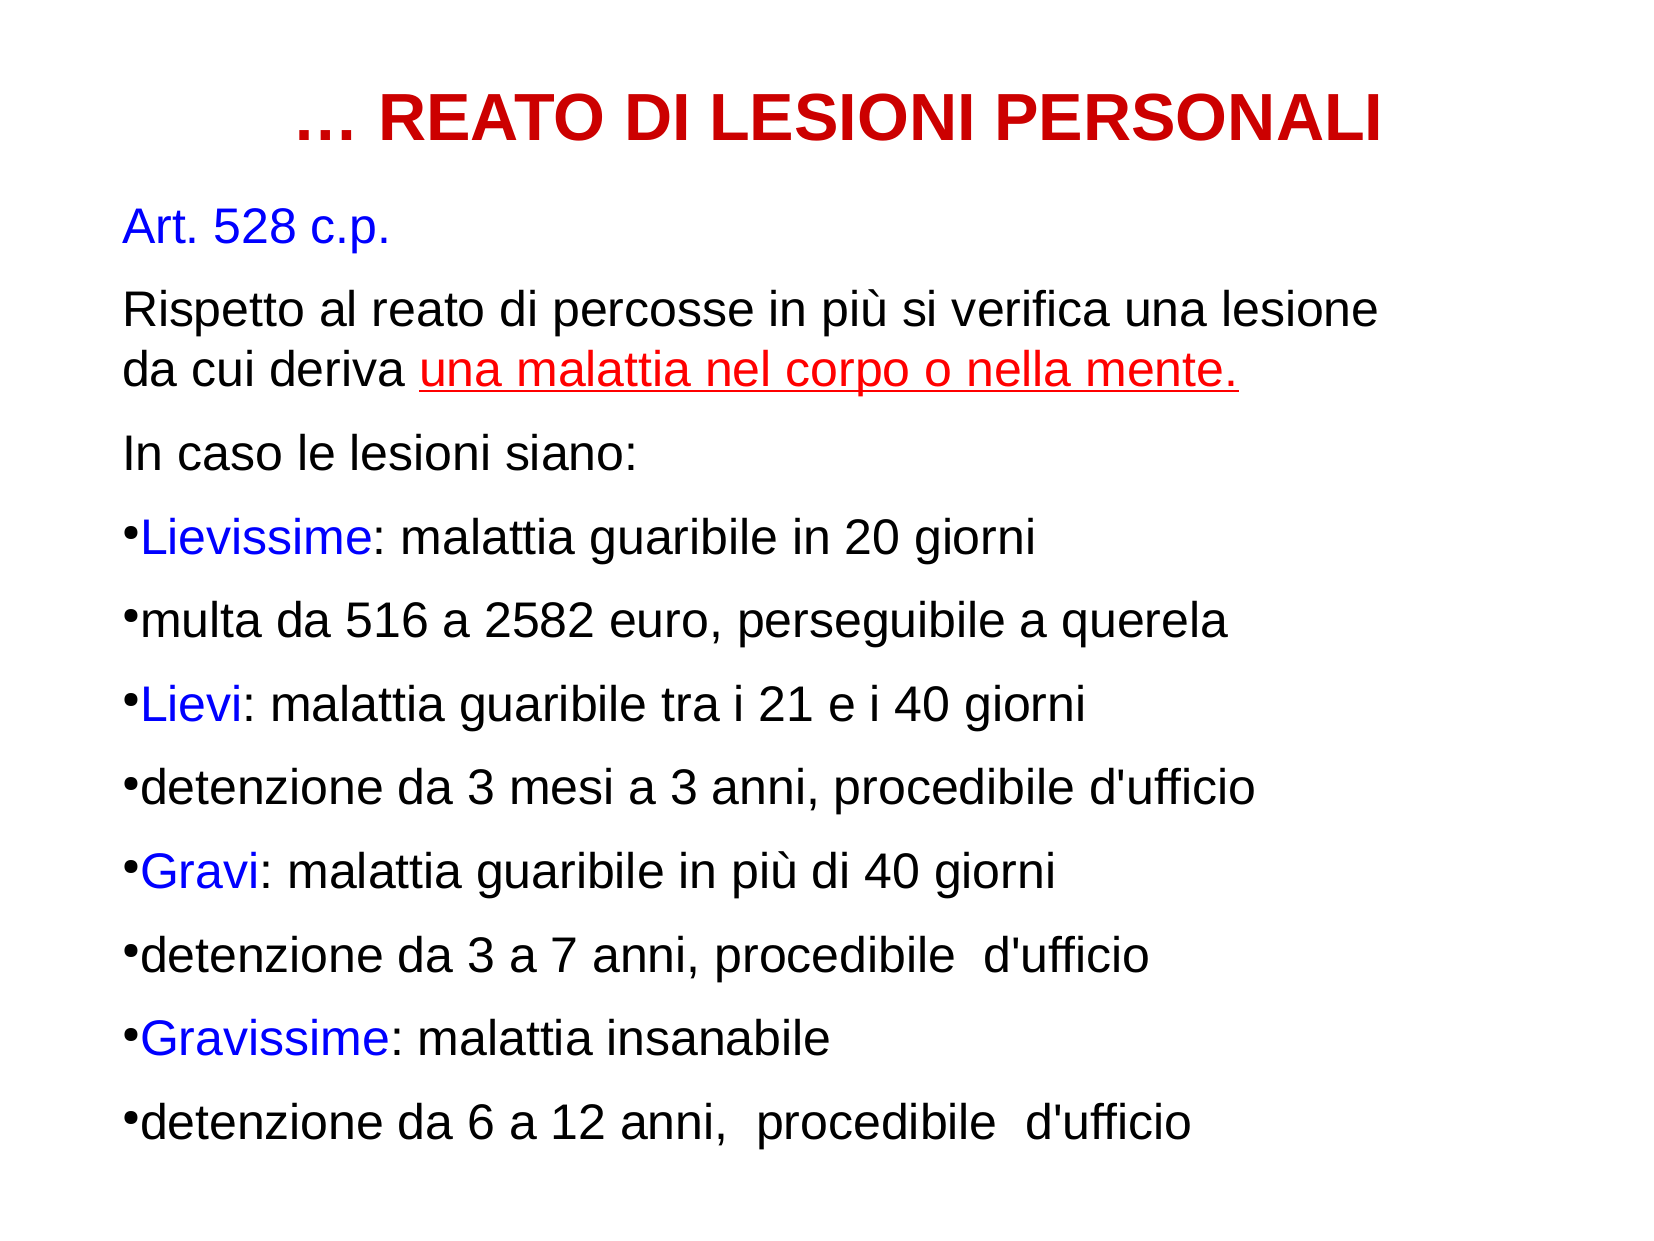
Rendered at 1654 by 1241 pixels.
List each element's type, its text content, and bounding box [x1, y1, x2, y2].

list Art. 528 c.p. Rispetto al reato di percosse in più si verifica una lesione da cui deriva una malattia nel corpo o nella mente. In caso le lesioni siano: Lievissime: malattia guaribile in 20 giorni multa da 516 a 2582 euro, perseguibile a querela Lievi: malattia guaribile tra i 21 e i 40 giorni detenzione da 3 mesi a 3 anni, procedibile d'ufficio Gravi: malattia guaribile in più di 40 giorni detenzione da 3 a 7 anni, procedibile d'ufficio Gravissime: malattia insanabile detenzione da 6 a 12 anni, procedibile d'ufficio [122, 193, 1422, 1221]
title … REATO DI LESIONI PERSONALI [106, 49, 1571, 178]
